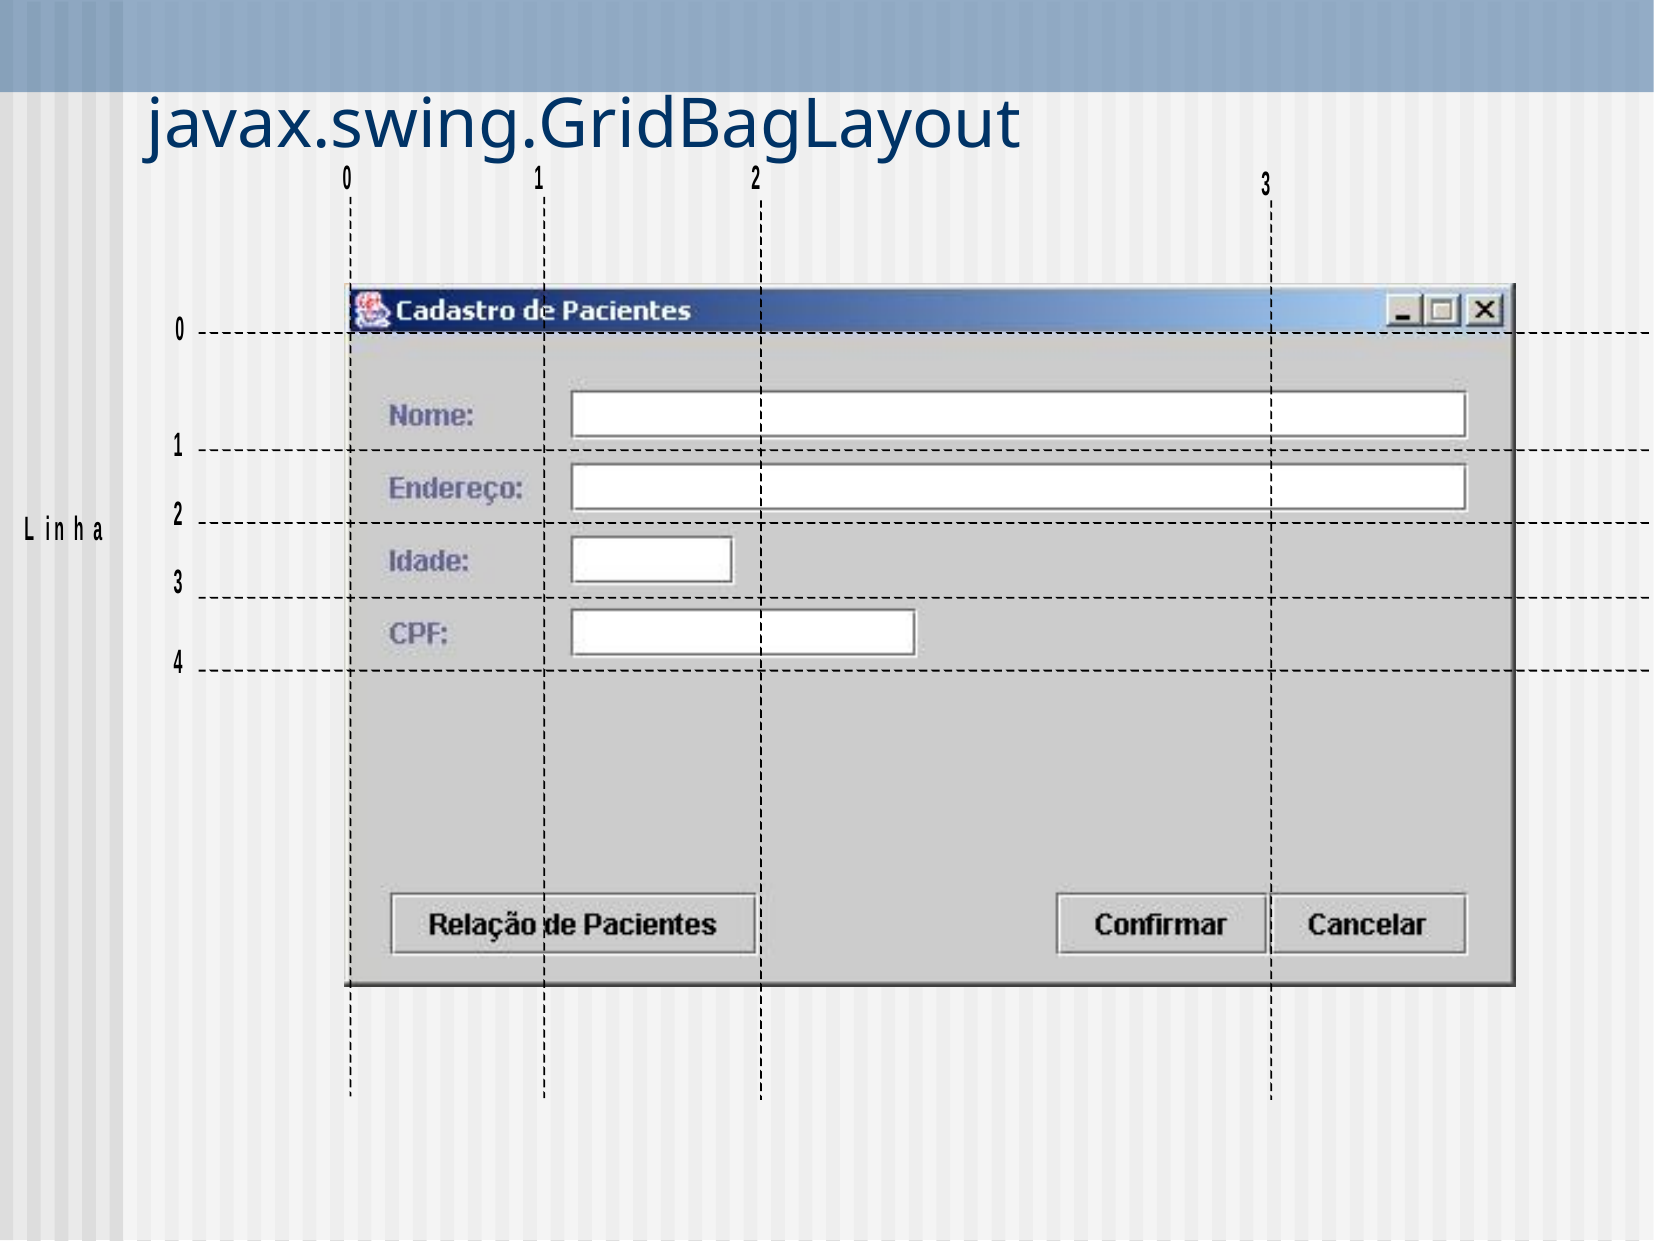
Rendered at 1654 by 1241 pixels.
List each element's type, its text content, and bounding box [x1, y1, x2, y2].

picture [6, 148, 1654, 1107]
title javax.swing.GridBagLayout [146, 29, 1536, 148]
